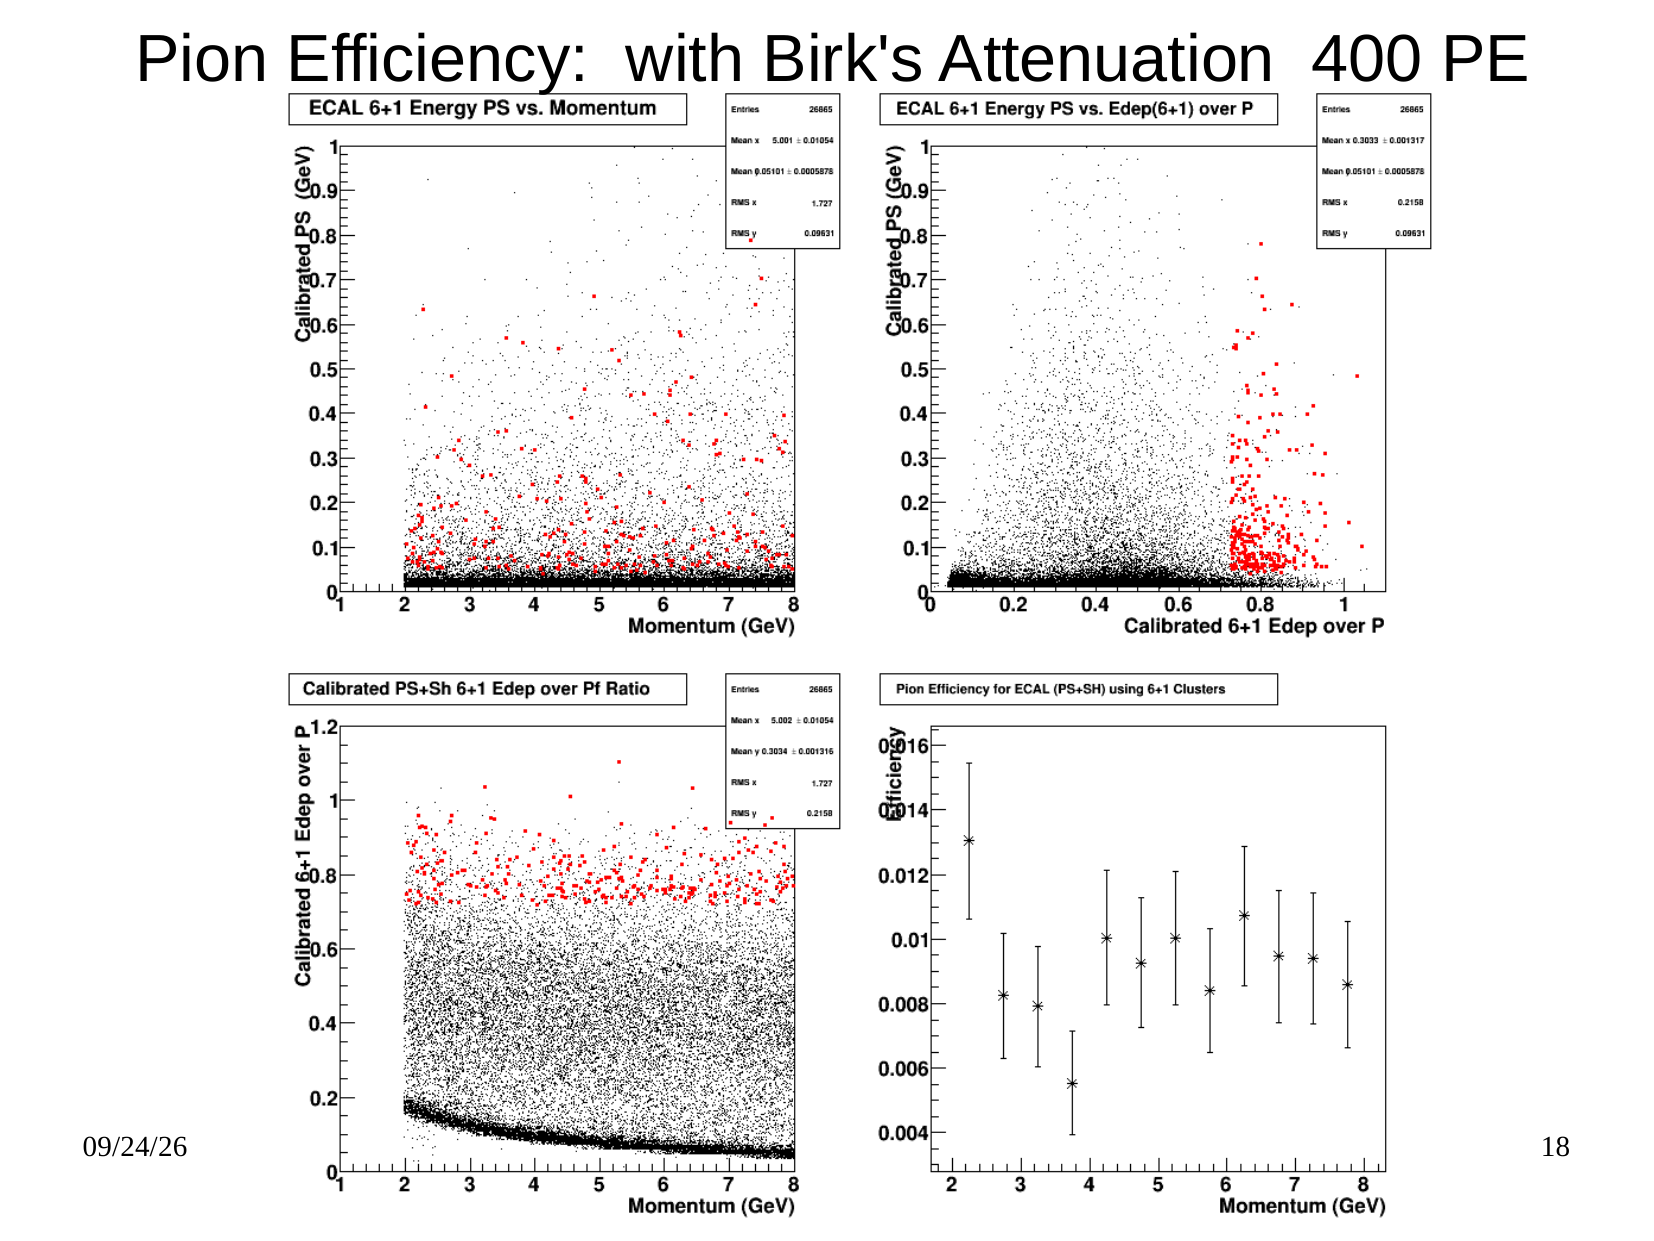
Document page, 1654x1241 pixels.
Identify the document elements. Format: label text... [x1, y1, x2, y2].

picture [272, 133, 1454, 1239]
title Pion Efficiency: with Birk's Attenuation 400 PE [134, 0, 1575, 133]
